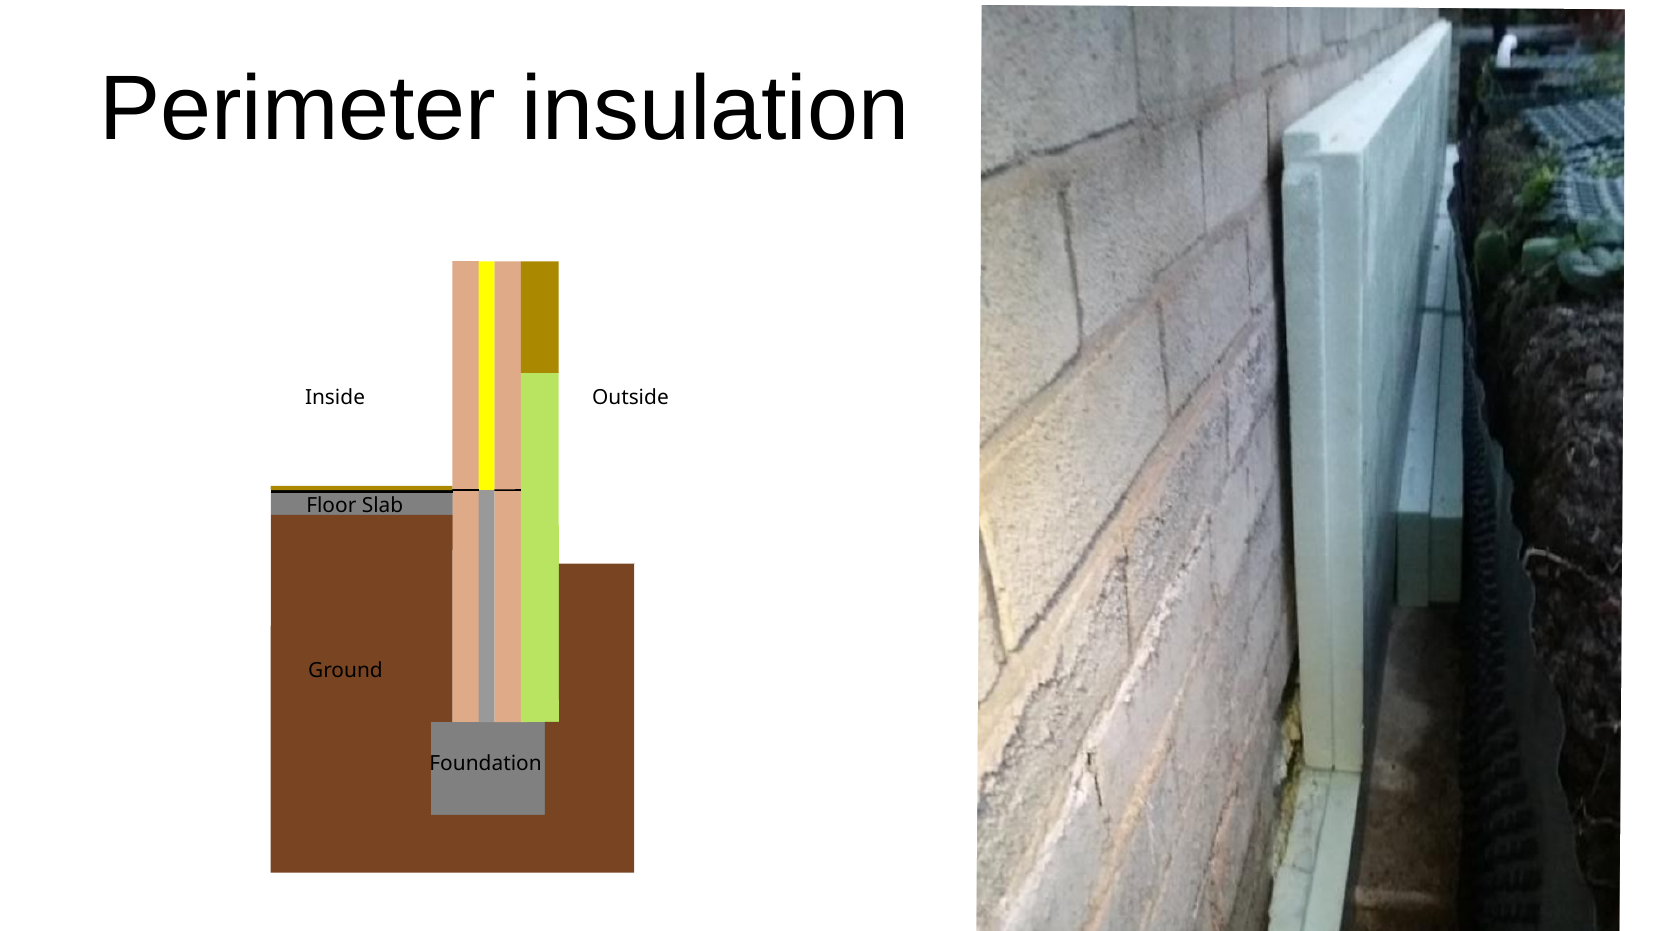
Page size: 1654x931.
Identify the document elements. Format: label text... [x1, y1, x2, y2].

picture [975, 4, 1625, 931]
picture [29, 183, 925, 931]
title Perimeter insulation [29, 29, 981, 186]
